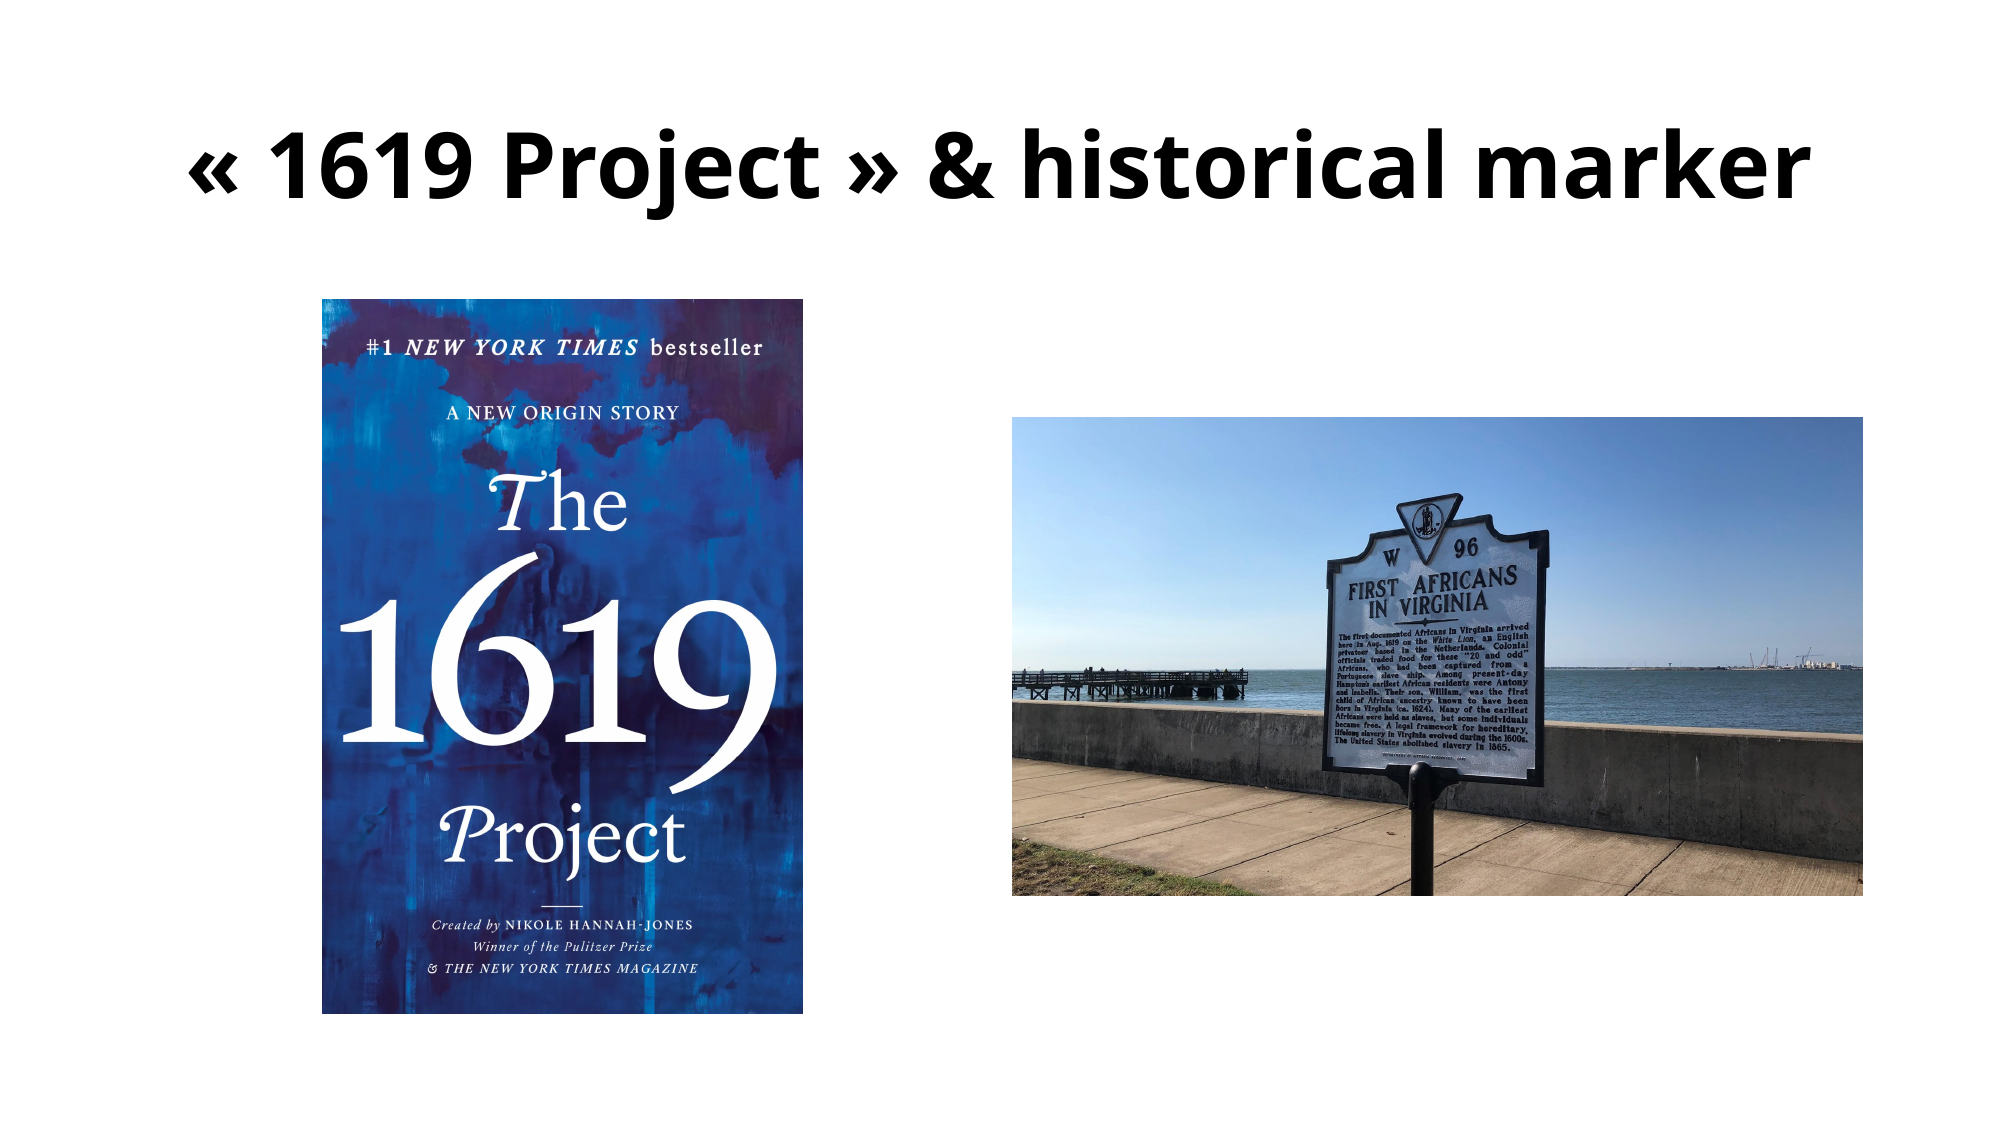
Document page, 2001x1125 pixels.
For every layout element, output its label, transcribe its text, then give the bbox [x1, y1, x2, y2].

picture [1012, 417, 1863, 896]
title « 1619 Project » & historical marker [137, 59, 1863, 278]
picture [322, 299, 803, 1014]
